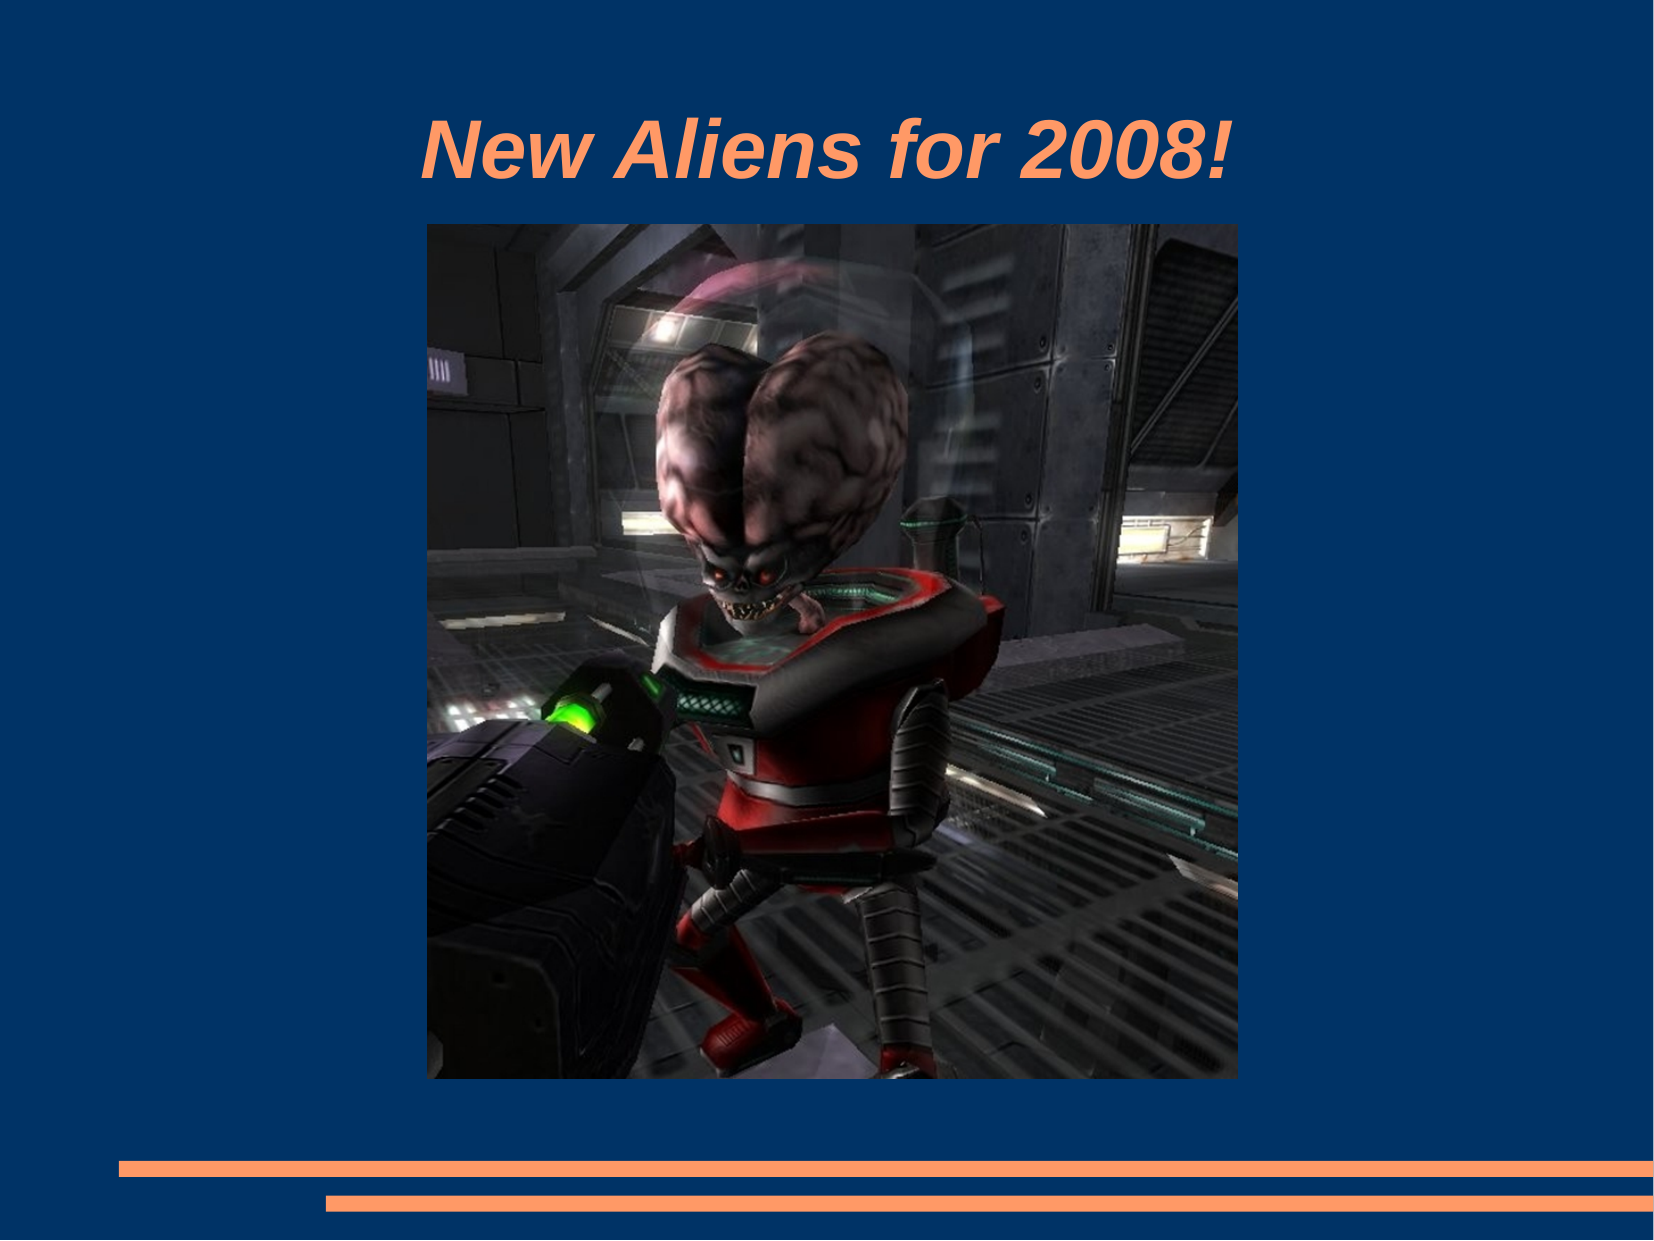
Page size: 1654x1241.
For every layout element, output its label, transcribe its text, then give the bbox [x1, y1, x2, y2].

title New Aliens for 2008! [121, 46, 1534, 254]
picture [427, 224, 1238, 1079]
